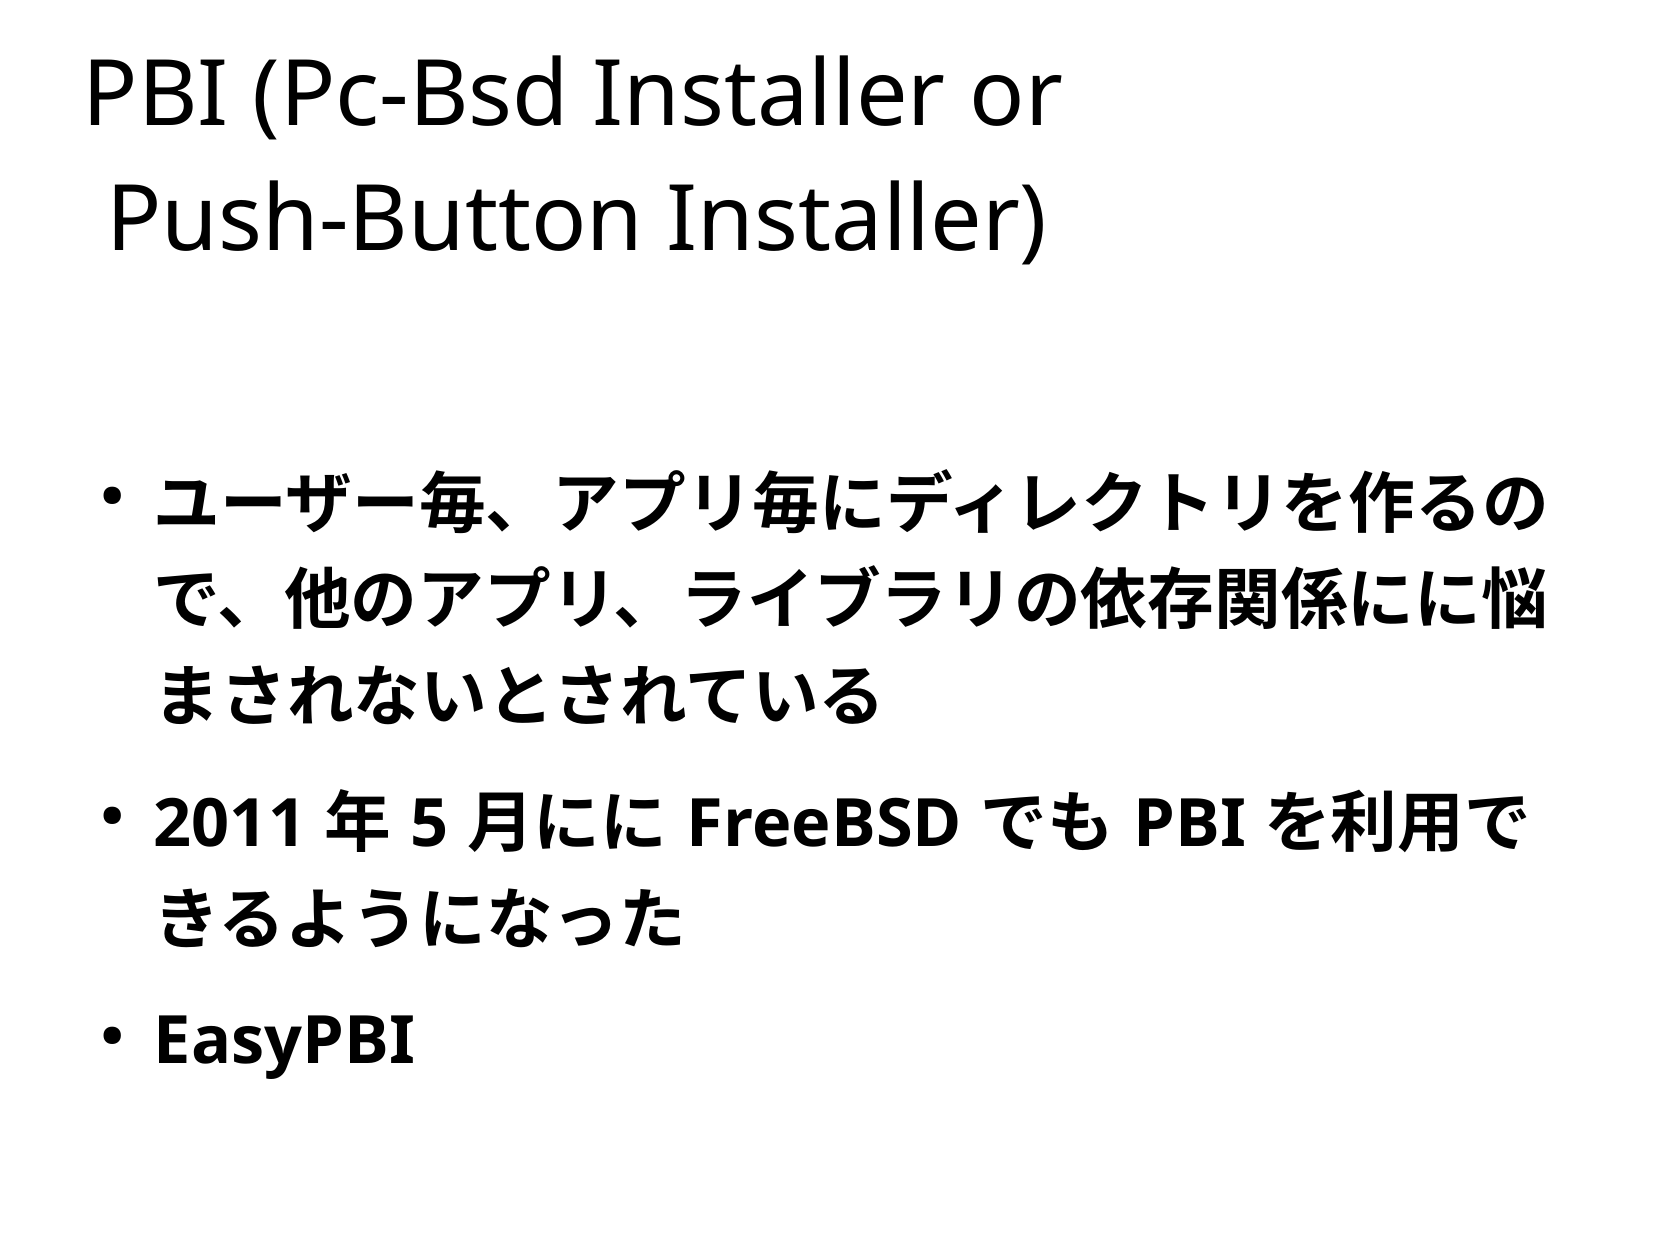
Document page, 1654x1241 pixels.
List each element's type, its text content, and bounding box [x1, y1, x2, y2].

title PBI (Pc-Bsd Installer or Push-Button Installer) [82, 45, 1571, 260]
list ユーザー毎、アプリ毎にディレクトリを作るので、他のアプリ、ライブラリの依存関係にに悩まされないとされている 2011年5月ににFreeBSDでもPBIを利用できるようになった EasyPBI [82, 449, 1571, 1096]
